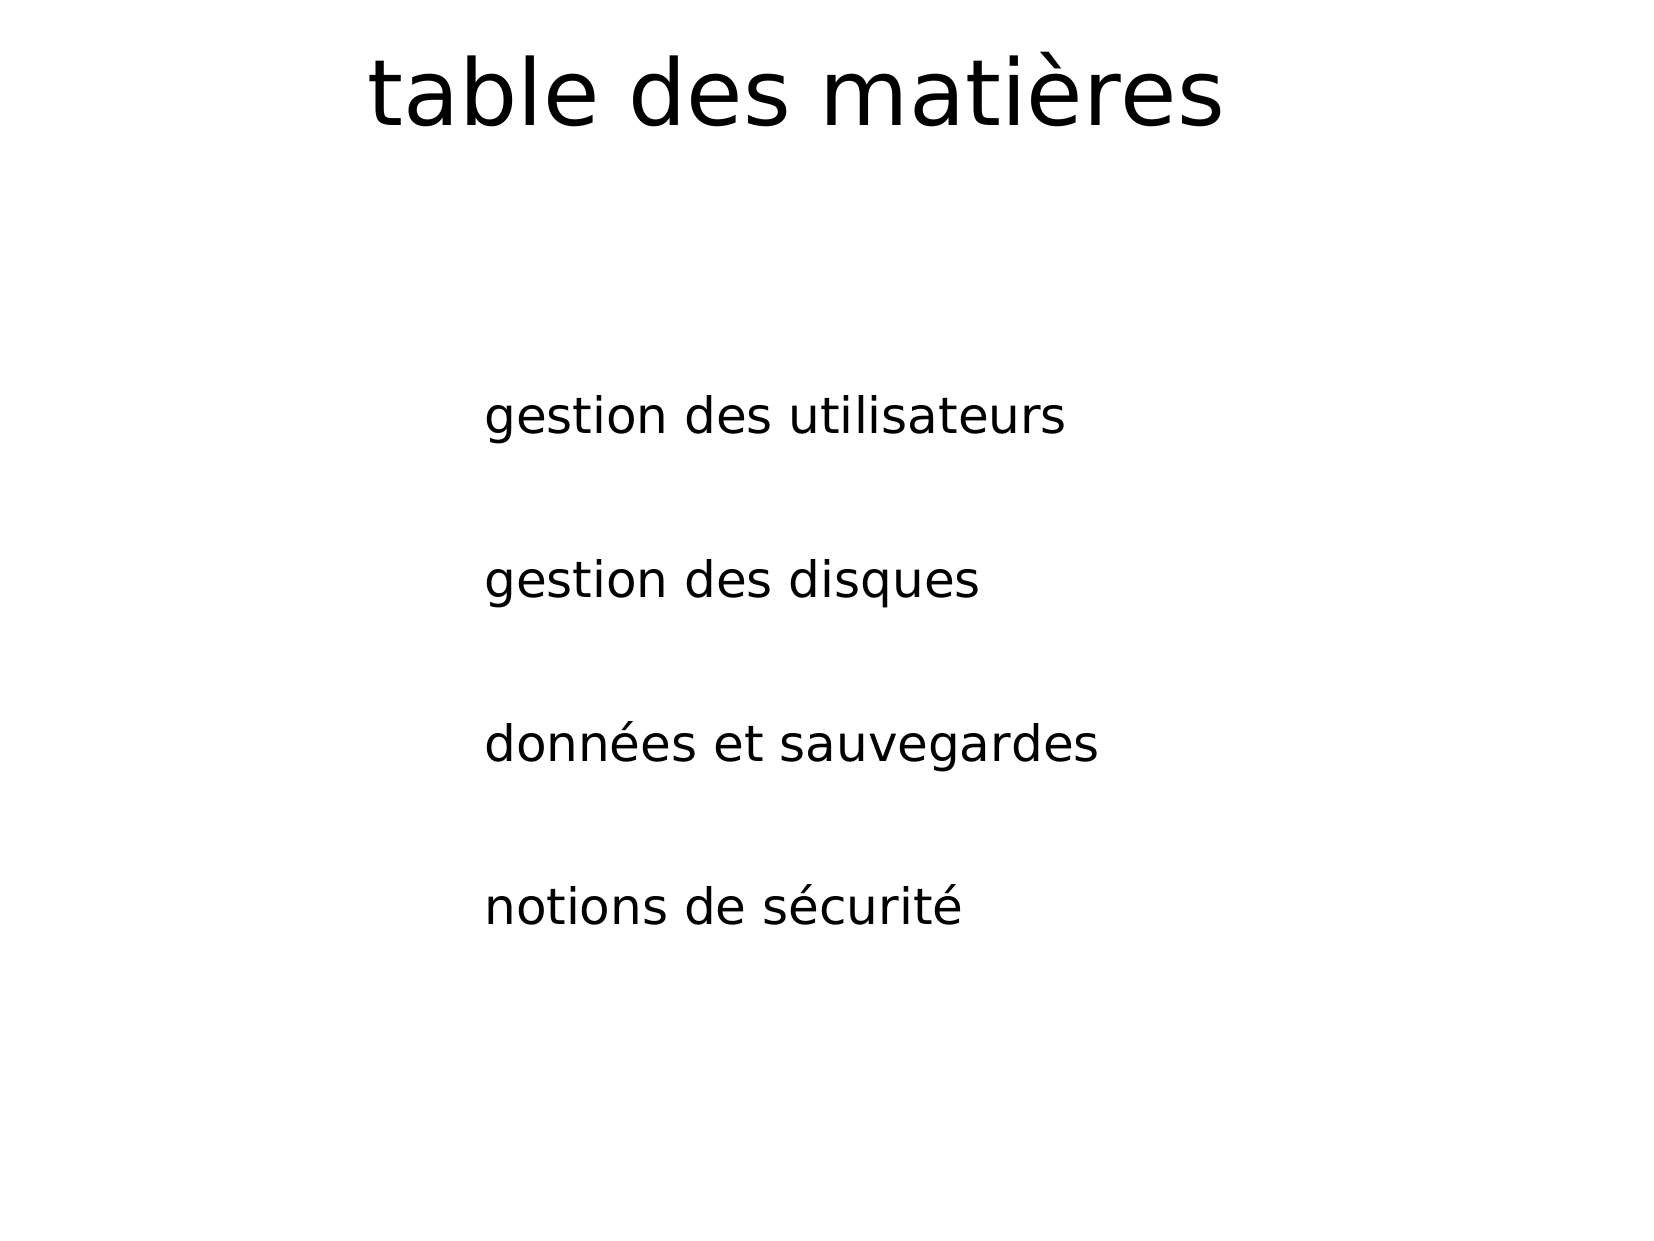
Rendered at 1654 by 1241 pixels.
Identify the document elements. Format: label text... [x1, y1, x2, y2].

text_box gestion des utilisateurs gestion des disques données et sauvegardes notions de sécurité [468, 329, 1340, 1158]
title table des matières [106, 30, 1488, 156]
